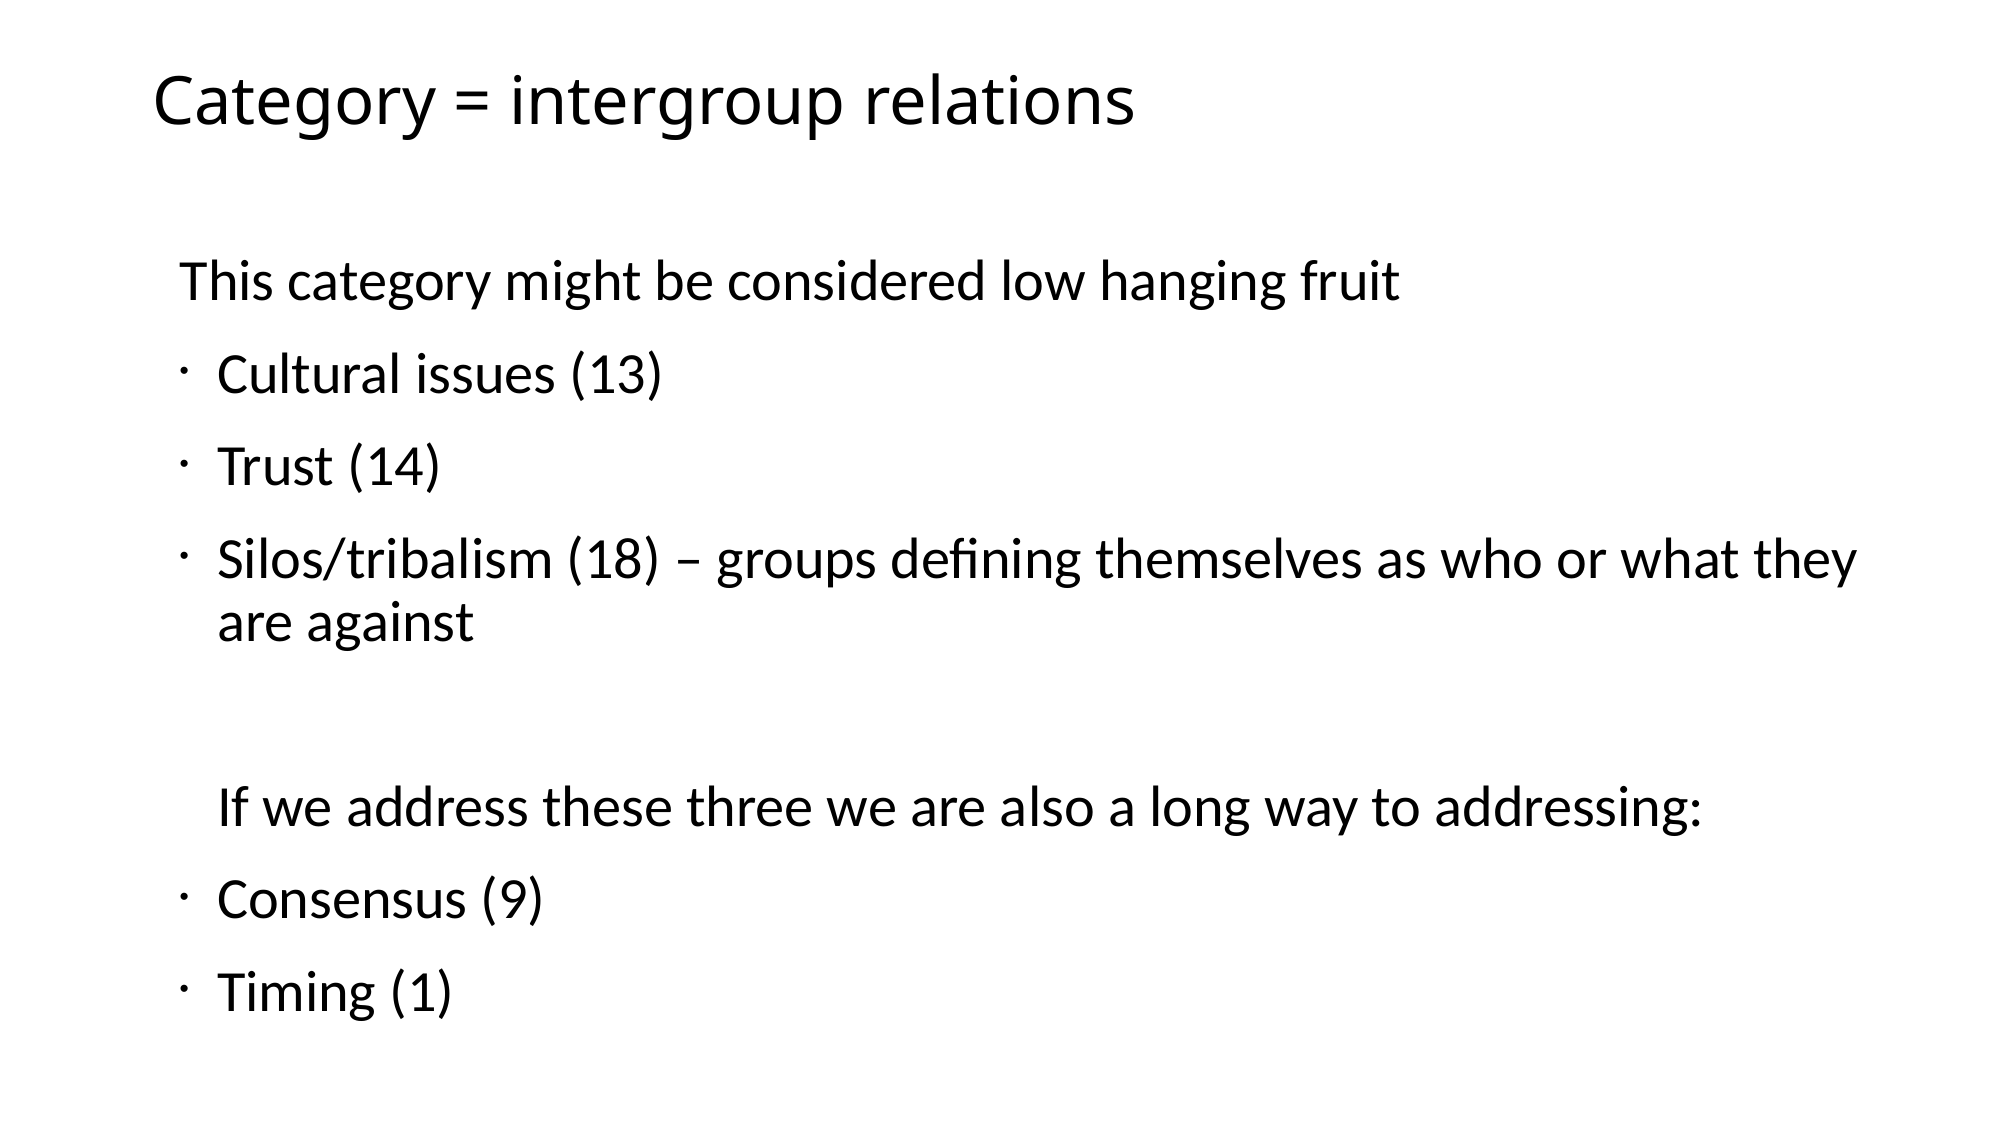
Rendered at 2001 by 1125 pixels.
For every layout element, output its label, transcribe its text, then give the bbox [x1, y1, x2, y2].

title Category = intergroup relations [137, 59, 1863, 278]
list This category might be considered low hanging fruit Cultural issues (13) Trust (14) Silos/tribalism (18) – groups defining themselves as who or what they are against If we address these three we are also a long way to addressing: Consensus (9) Timing (1) [164, 242, 1890, 957]
